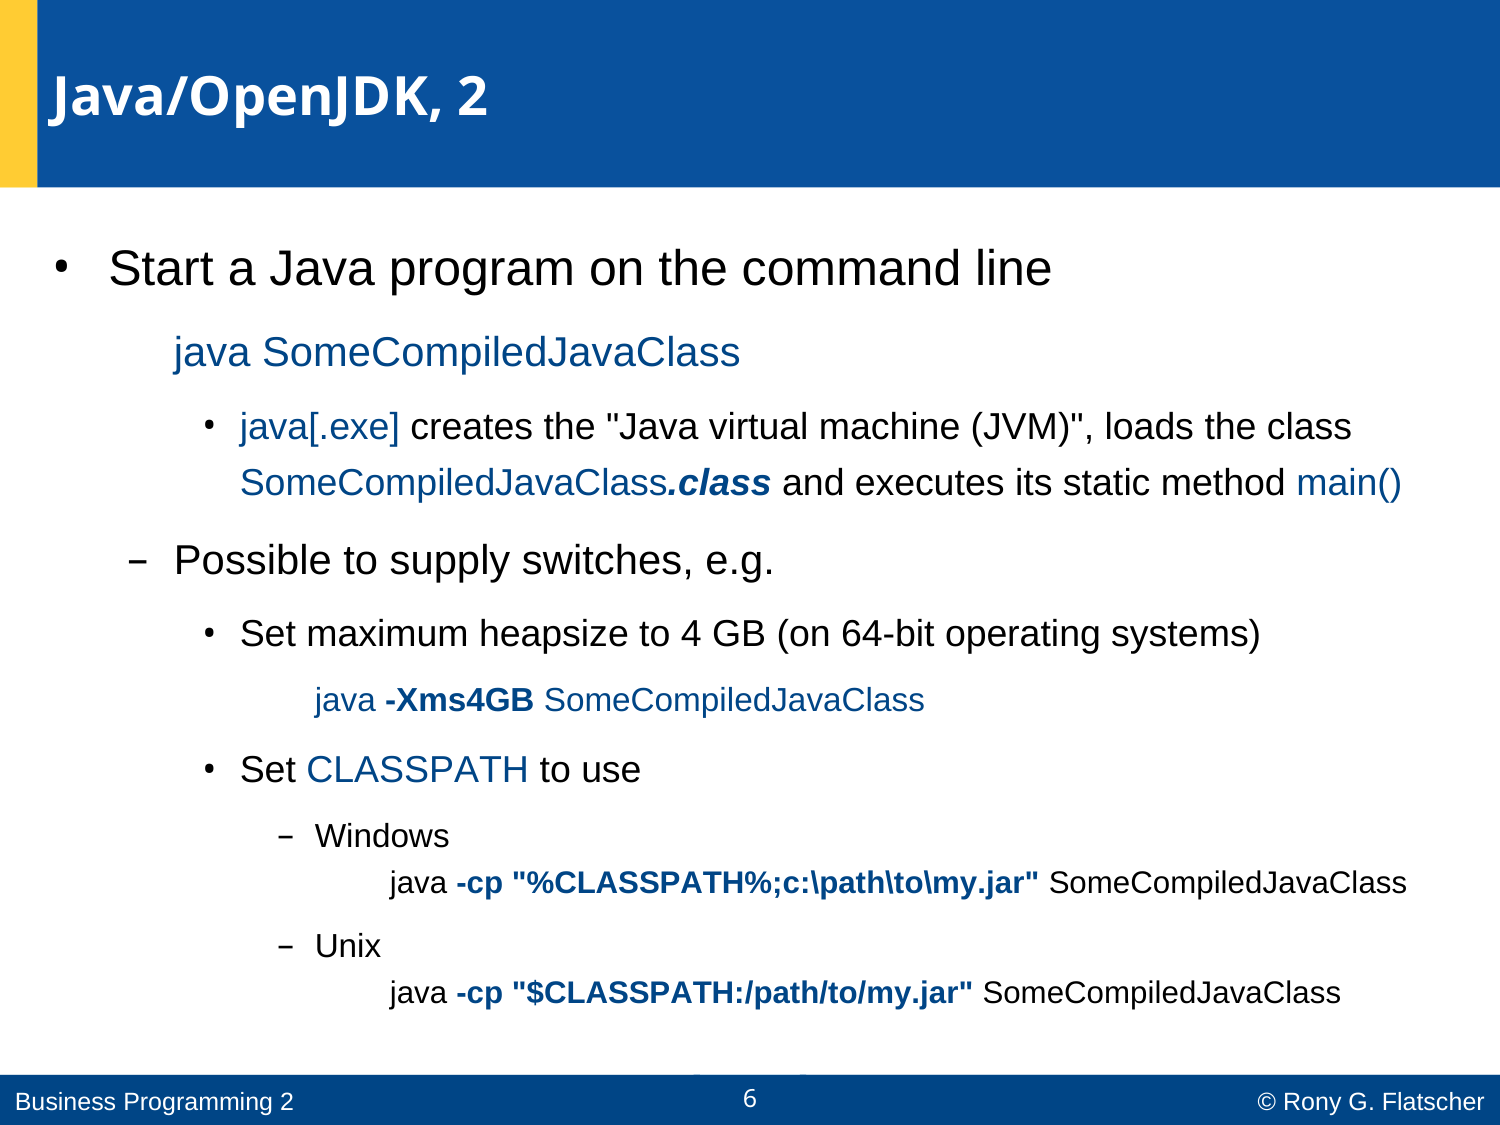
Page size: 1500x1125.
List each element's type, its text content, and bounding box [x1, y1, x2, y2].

list Start a Java program on the command line java SomeCompiledJavaClass java[.exe] creates the "Java virtual machine (JVM)", loads the class SomeCompiledJavaClass.class and executes its static method main() Possible to supply switches, e.g. Set maximum heapsize to 4 GB (on 64-bit operating systems) java -Xms4GB SomeCompiledJavaClass Set CLASSPATH to use Windows java -cp "%CLASSPATH%;c:\path\to\my.jar" SomeCompiledJavaClass Unix java -cp "$CLASSPATH:/path/to/my.jar" SomeCompiledJavaClass [37, 212, 1500, 1051]
title Java/OpenJDK, 2 [37, 0, 1500, 188]
